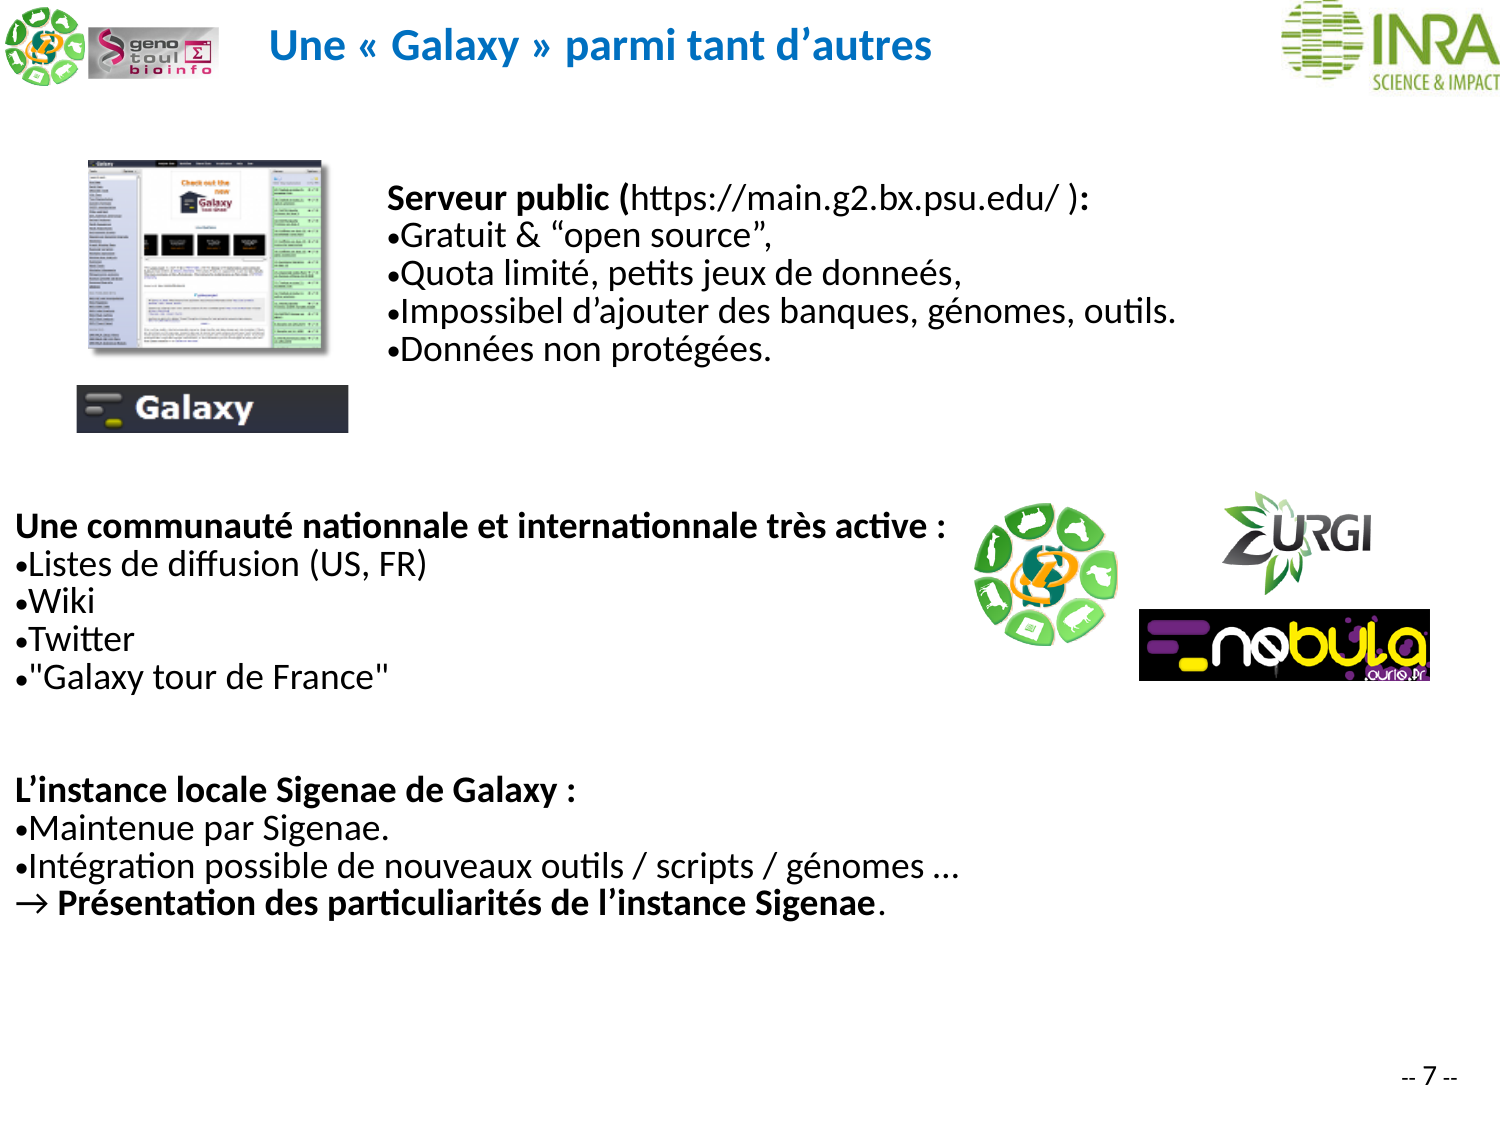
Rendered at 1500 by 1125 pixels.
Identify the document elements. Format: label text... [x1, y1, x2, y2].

picture [5, 7, 85, 86]
text_box Une « Galaxy » parmi tant d’autres [253, 19, 1270, 91]
text_box Une communauté nationnale et internationnale très active : Listes de diffusion (US, FR) Wiki Twitter "Galaxy tour de France" L’instance locale Sigenae de Galaxy : Maintenue par Sigenae. Intégration possible de nouveaux outils / scripts / génomes … → Présentation des particuliarités de l’instance Sigenae. [0, 465, 1500, 933]
picture [88, 27, 219, 79]
picture [1281, 0, 1500, 110]
picture [1222, 491, 1371, 595]
picture [974, 503, 1117, 646]
picture [1139, 609, 1430, 681]
picture [88, 160, 334, 361]
text_box Serveur public (https://main.g2.bx.psu.edu/ ): Gratuit & “open source”, Quota limité, petits jeux de donneés, Impossibel d’ajouter des banques, génomes, outils. Données non protégées. [372, 174, 1382, 378]
picture [76, 385, 349, 433]
